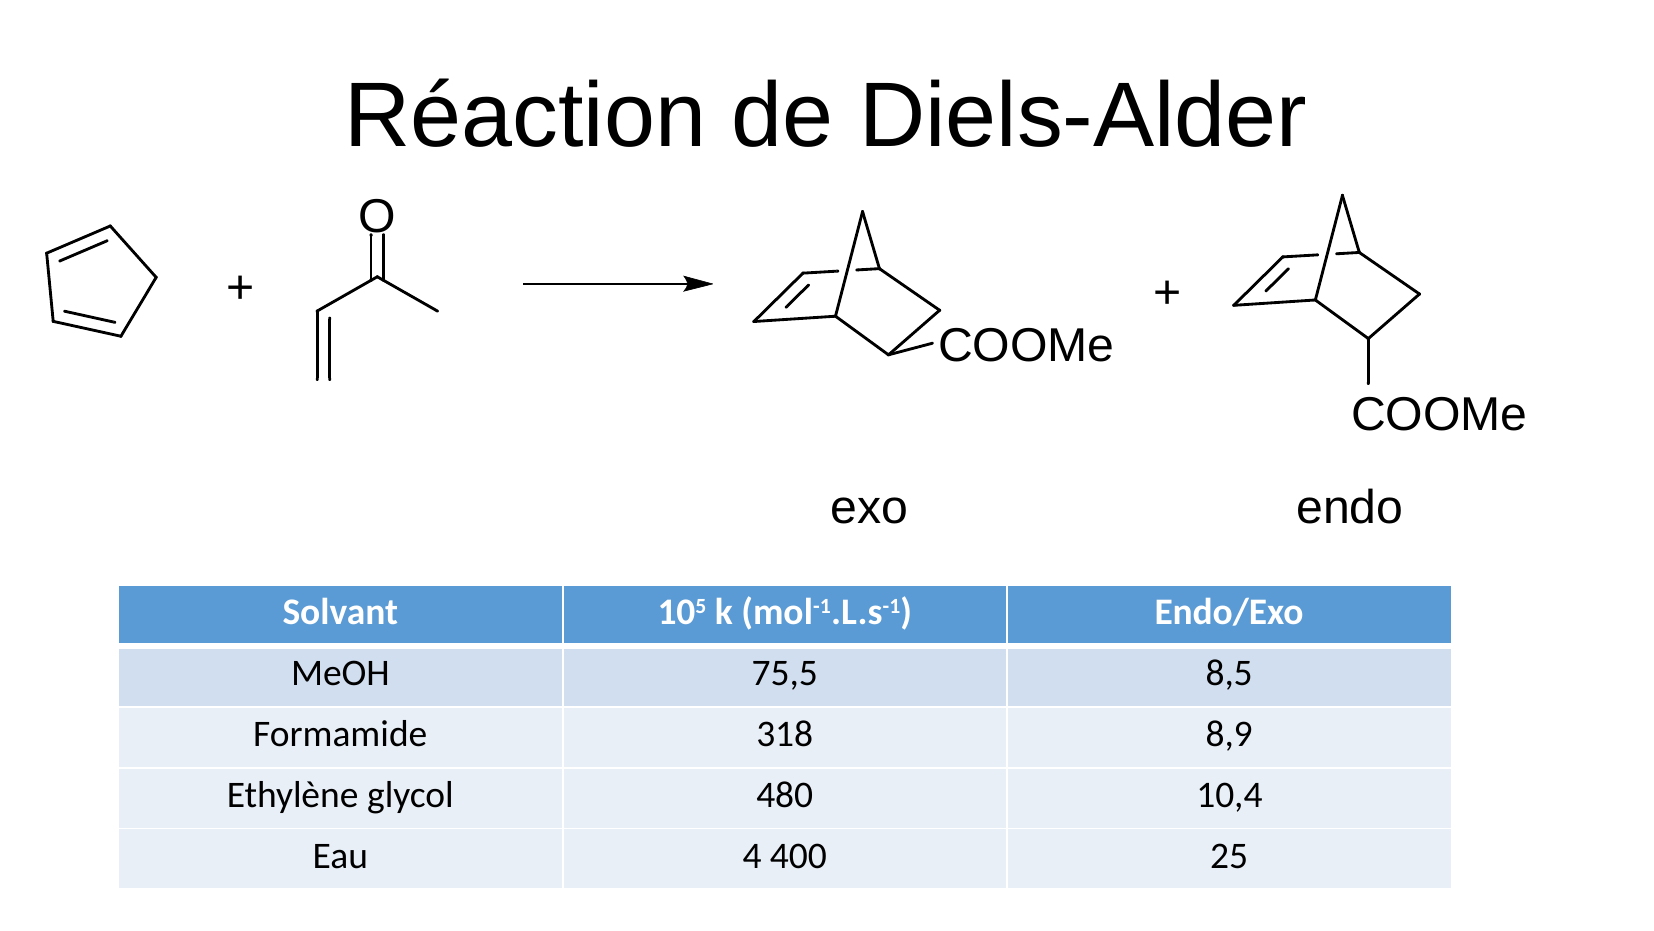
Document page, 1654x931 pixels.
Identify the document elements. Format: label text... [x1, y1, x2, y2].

table_cell Eau [119, 829, 562, 888]
title Réaction de Diels-Alder [82, 37, 1571, 193]
table_cell 25 [1008, 829, 1451, 888]
table_cell Formamide [119, 708, 562, 767]
picture [35, 192, 1538, 557]
table_cell 318 [564, 708, 1006, 767]
table_cell 480 [564, 769, 1006, 828]
table_cell MeOH [119, 649, 562, 706]
table_header Endo/Exo [1008, 586, 1451, 643]
table_cell Ethylène glycol [119, 769, 562, 828]
table_cell 8,9 [1008, 708, 1451, 767]
table_cell 4 400 [564, 829, 1006, 888]
table_header Solvant [119, 586, 562, 643]
table_cell 10,4 [1008, 769, 1451, 828]
table_header 105 k (mol-1.L.s-1) [564, 586, 1006, 643]
table_cell 75,5 [564, 649, 1006, 706]
table_cell 8,5 [1008, 649, 1451, 706]
